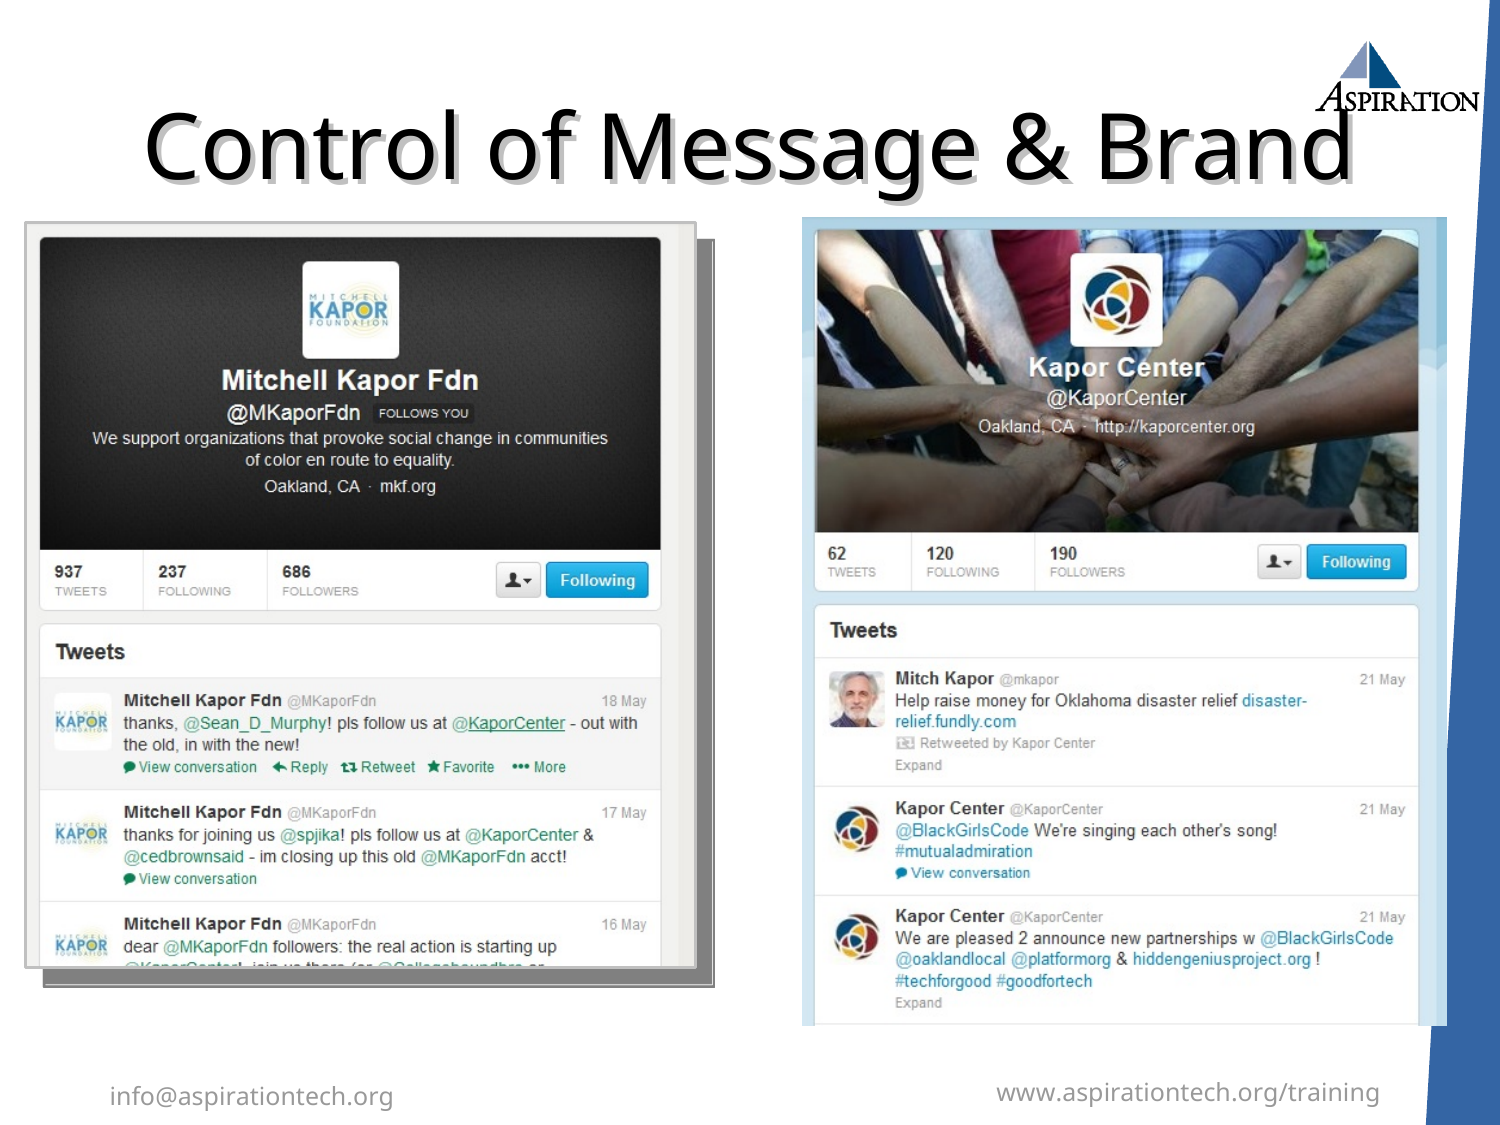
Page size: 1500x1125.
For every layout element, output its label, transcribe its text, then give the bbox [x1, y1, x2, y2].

picture [1315, 41, 1480, 120]
title Control of Message & Brand [74, 44, 1425, 233]
picture [27, 223, 694, 967]
picture [802, 217, 1447, 1026]
